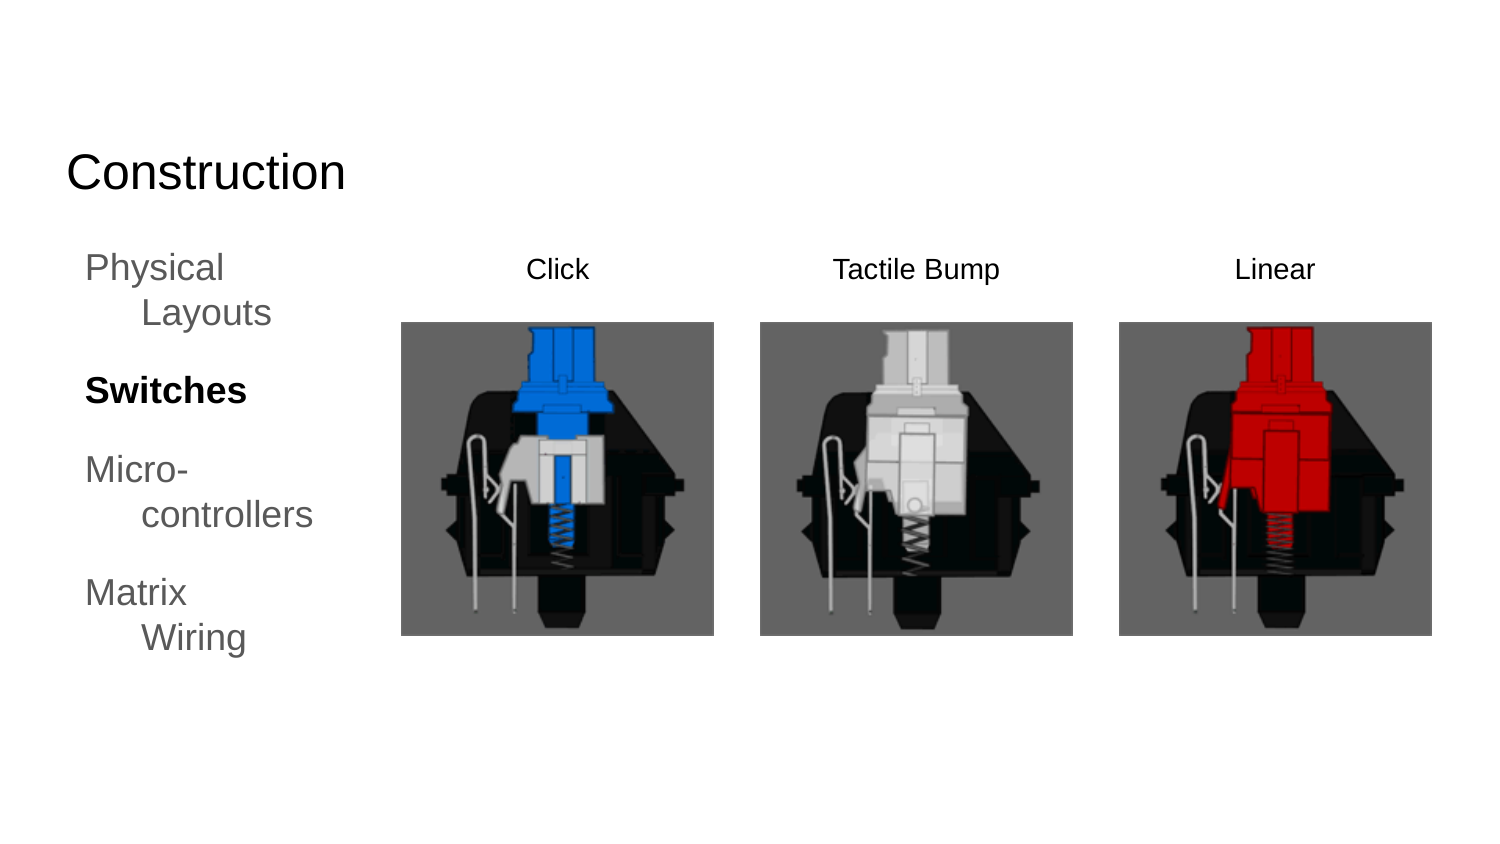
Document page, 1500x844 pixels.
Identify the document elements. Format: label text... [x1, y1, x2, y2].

picture [1119, 322, 1432, 636]
picture [401, 322, 714, 636]
text_box Click [445, 235, 671, 291]
text_box Tactile Bump [803, 235, 1029, 291]
list Physical Layouts Switches Micro- controllers Matrix Wiring [51, 227, 512, 750]
text_box Linear [1162, 235, 1388, 291]
picture [760, 322, 1073, 636]
title Construction [51, 91, 512, 216]
